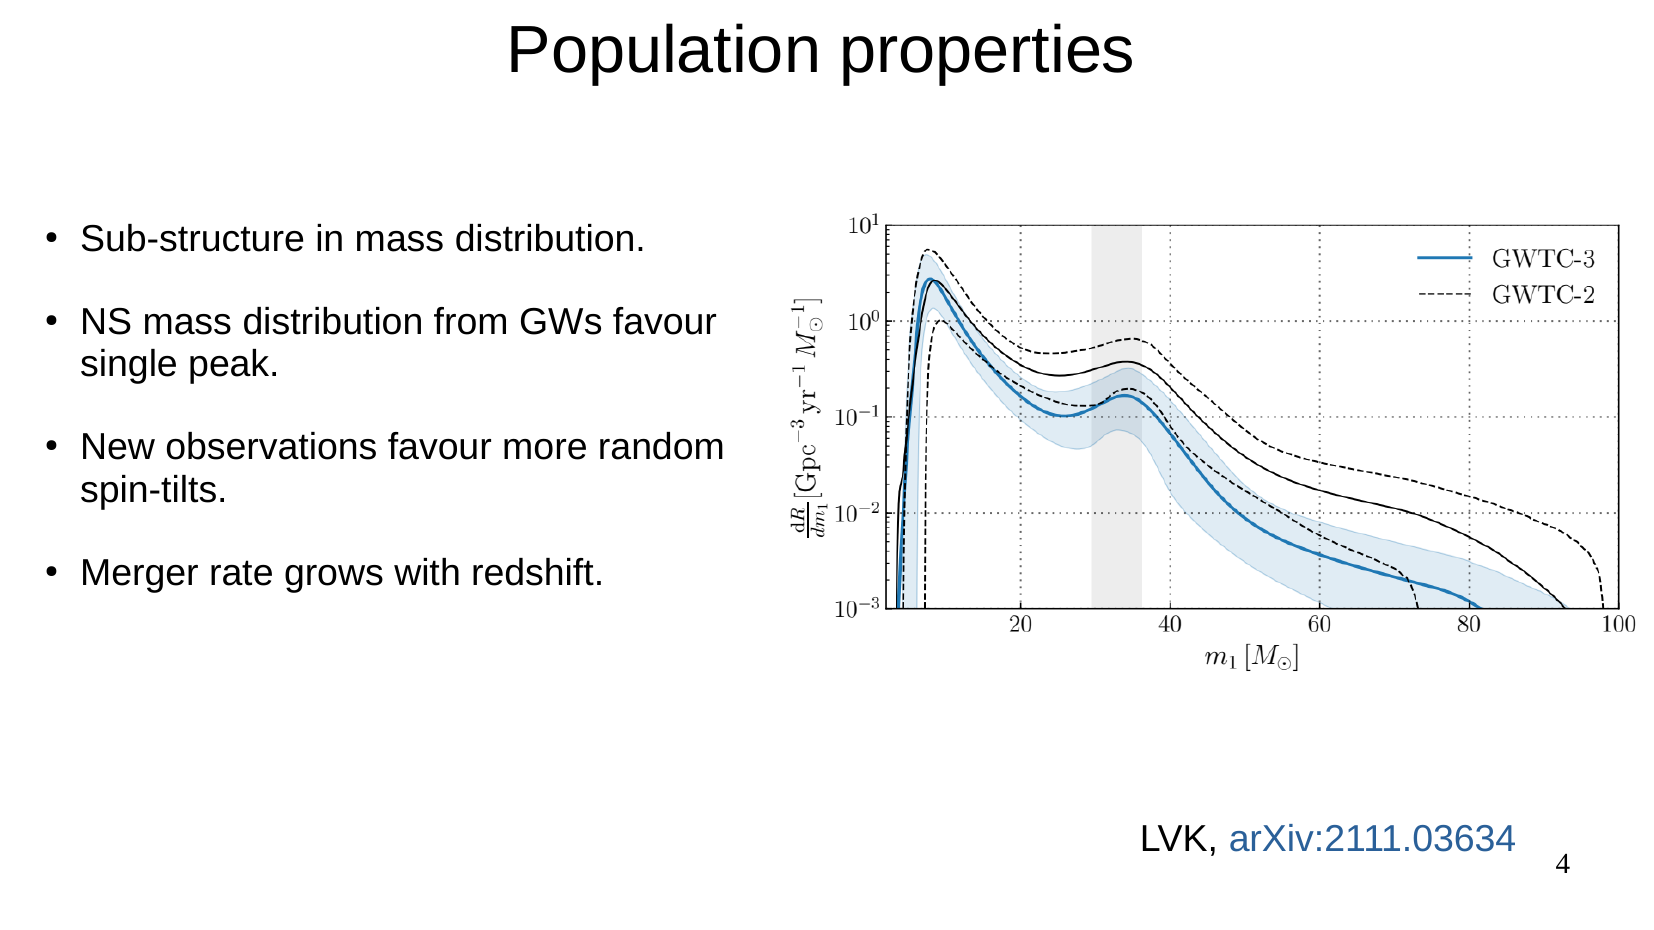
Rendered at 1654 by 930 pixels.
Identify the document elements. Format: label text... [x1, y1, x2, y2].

title Population properties [82, 0, 1561, 98]
text_box LVK, arXiv:2111.03634 [1125, 810, 1532, 867]
picture [780, 207, 1641, 676]
text_box Sub-structure in mass distribution. NS mass distribution from GWs favour single peak. New observations favour more random spin-tilts. Merger rate grows with redshift. [30, 209, 826, 679]
